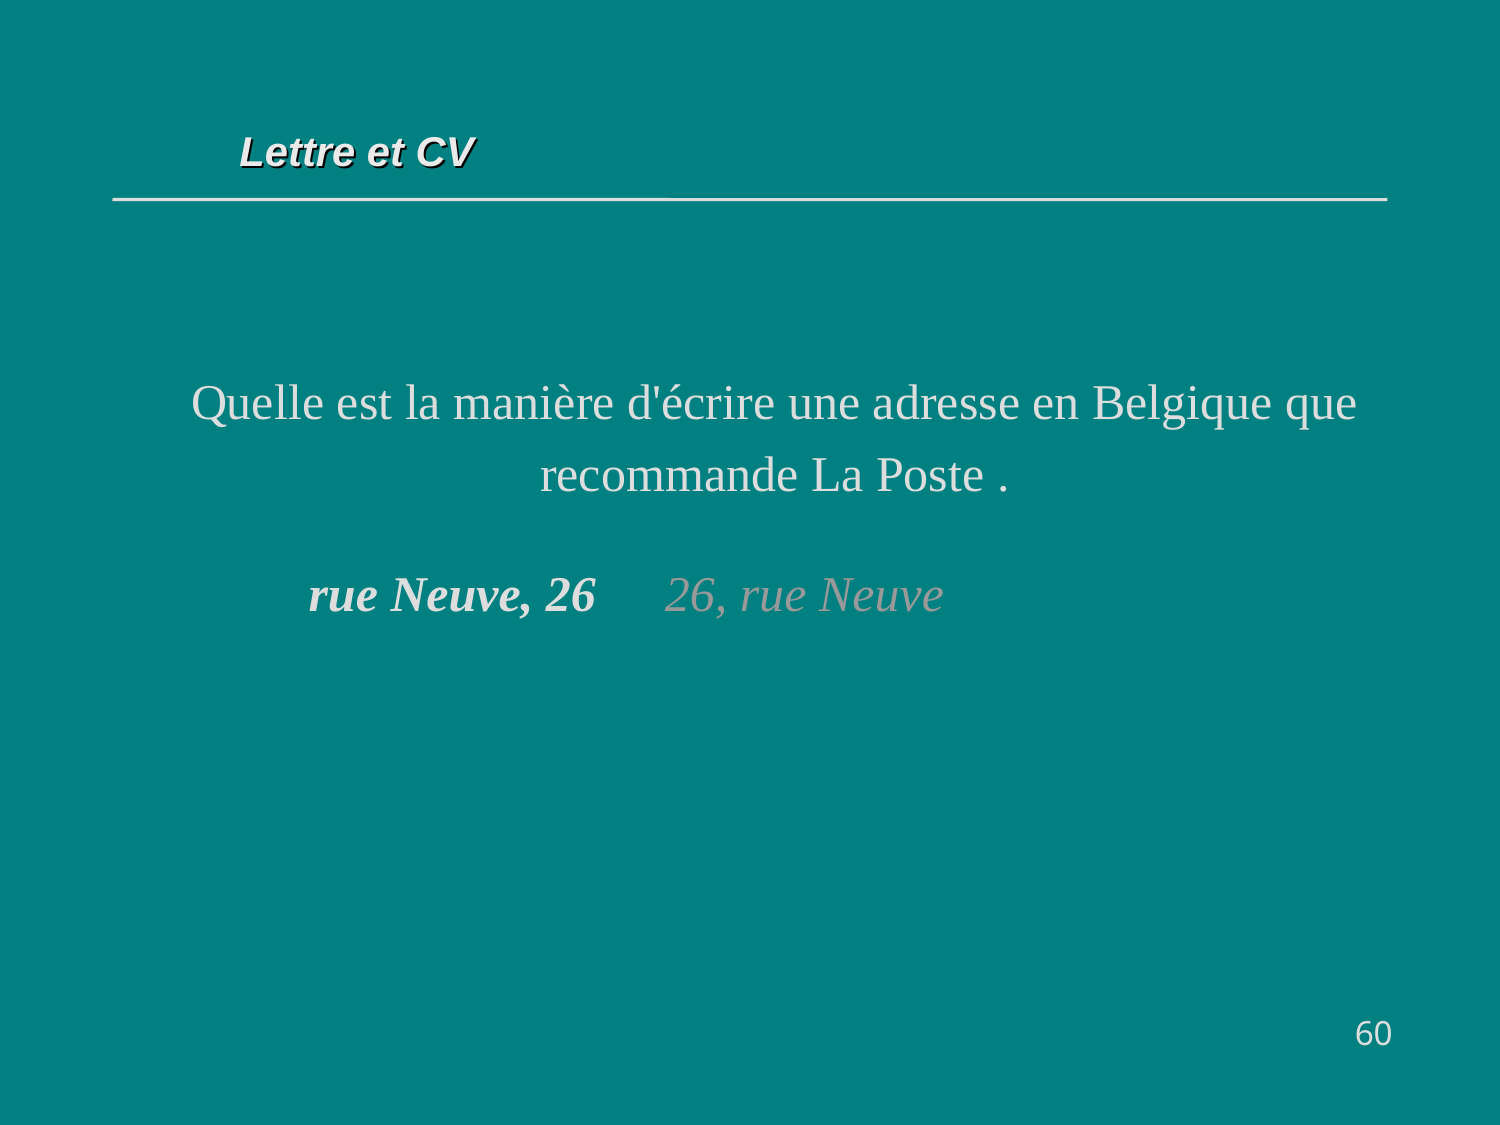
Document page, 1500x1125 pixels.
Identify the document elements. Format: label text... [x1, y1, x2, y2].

text_box Lettre et CV [224, 116, 489, 183]
text_box Quelle est la manière d'écrire une adresse en Belgique que recommande La Poste . rue Neuve, 26 26, rue Neuve [174, 349, 1376, 630]
